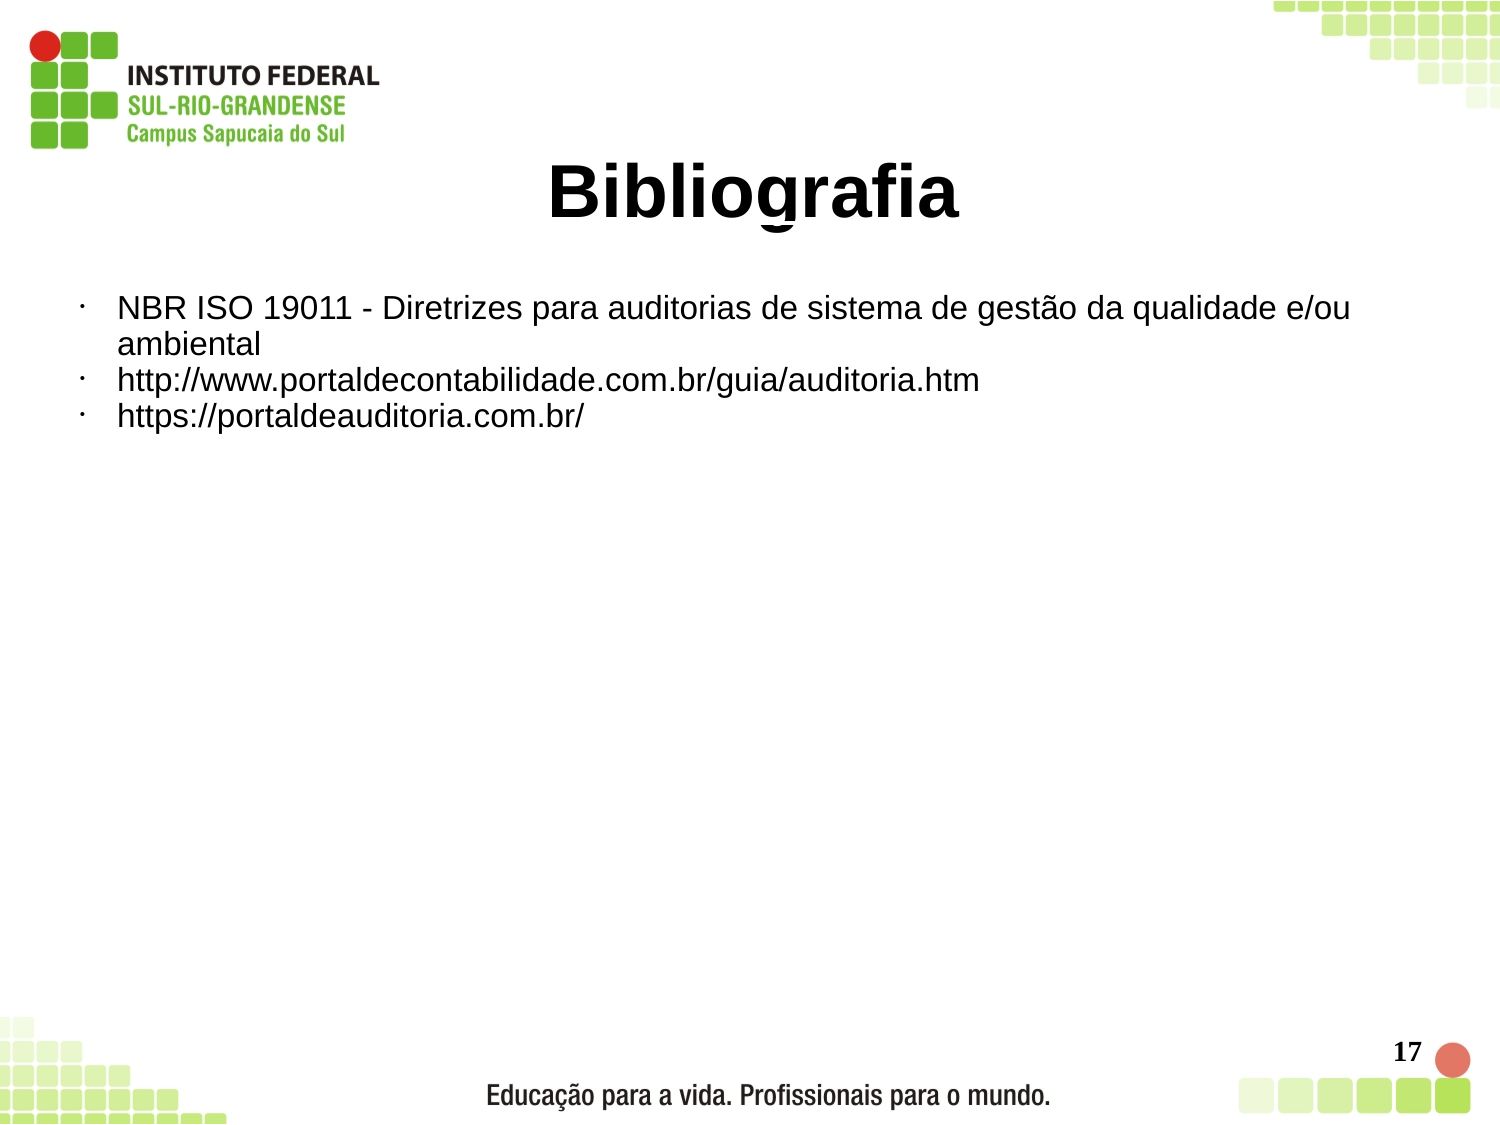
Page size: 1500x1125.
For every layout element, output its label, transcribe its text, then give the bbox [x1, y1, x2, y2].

text_box NBR ISO 19011 - Diretrizes para auditorias de sistema de gestão da qualidade e/ou ambiental http://www.portaldecontabilidade.com.br/guia/auditoria.htm https://portaldeauditoria.com.br/ [79, 290, 1437, 999]
picture [0, 1, 1500, 1124]
text_box Bibliografia [74, 99, 1433, 275]
